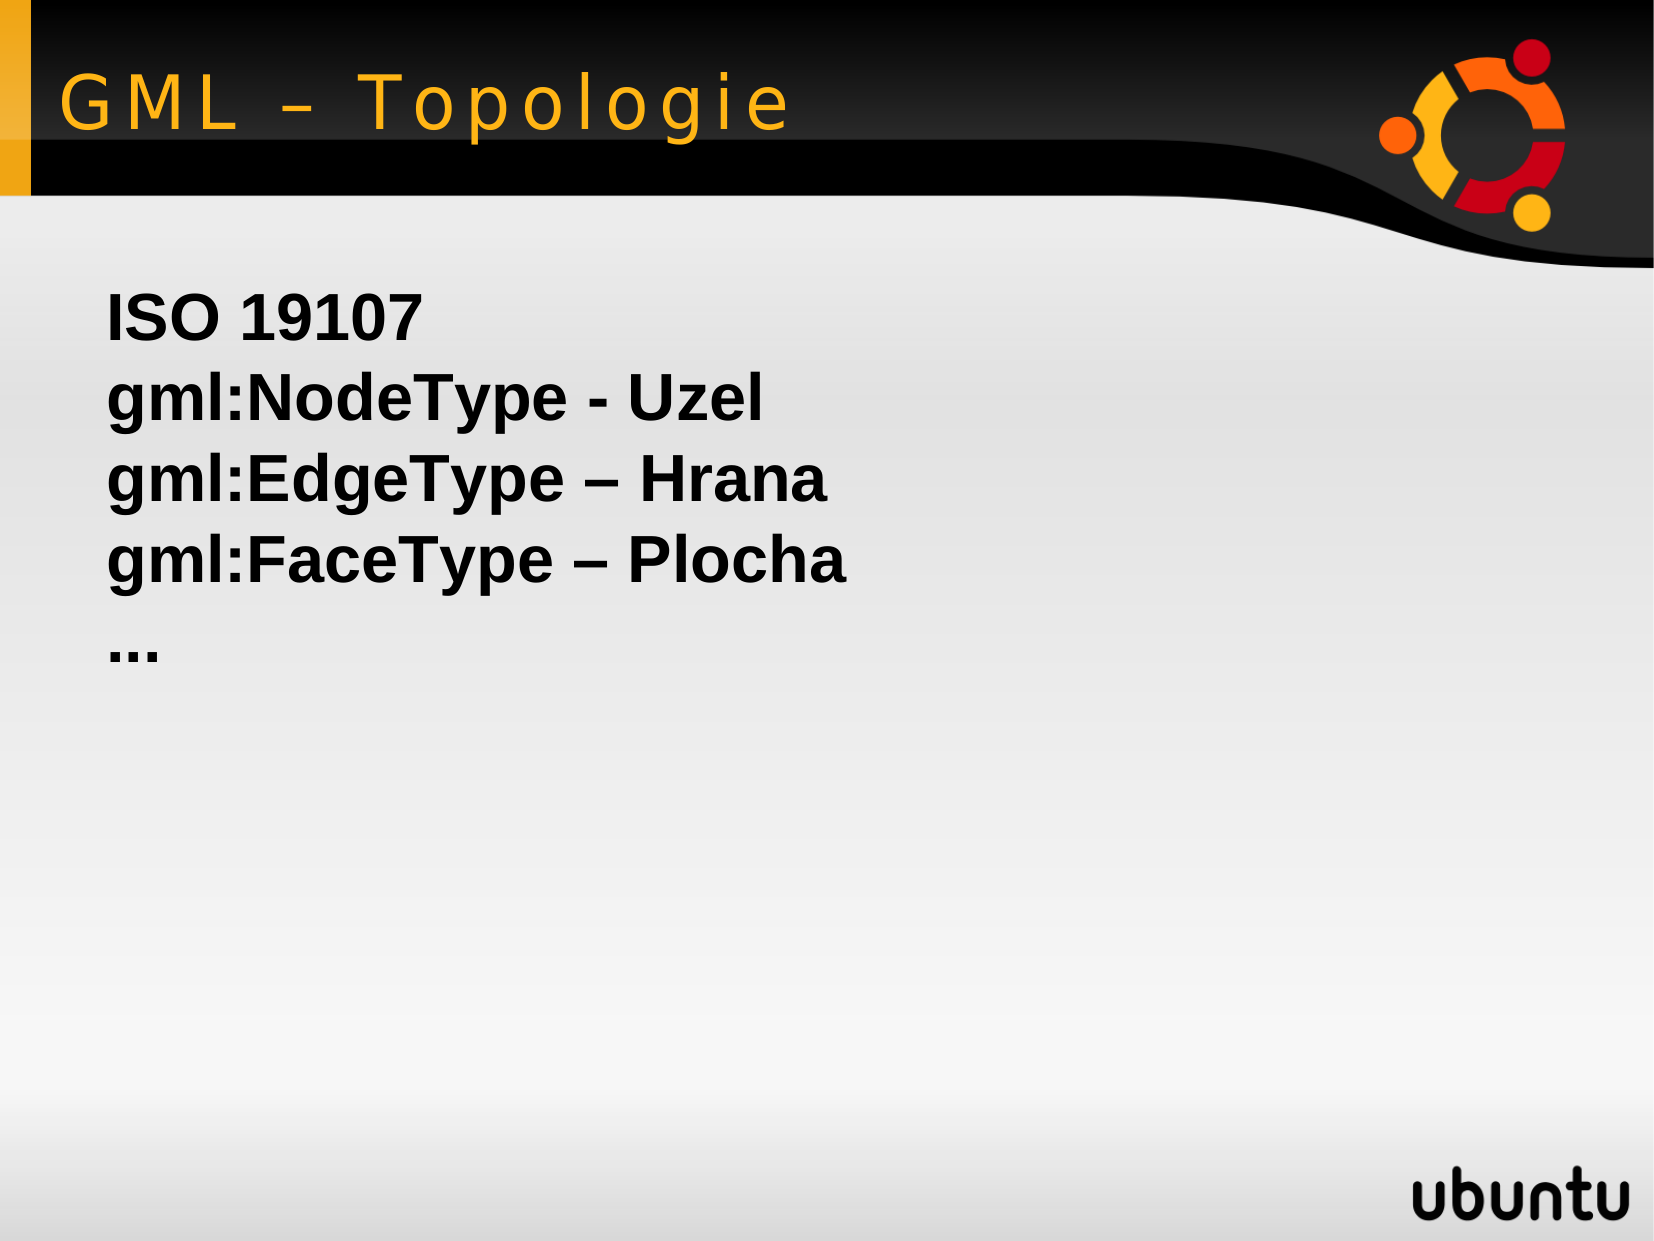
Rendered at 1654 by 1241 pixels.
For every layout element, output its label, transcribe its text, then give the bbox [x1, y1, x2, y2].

list ISO 19107 gml:NodeType - Uzel gml:EdgeType – Hrana gml:FaceType – Plocha ... [88, 279, 1577, 1099]
title GML – Topologie [59, 29, 1270, 178]
picture [0, 0, 1654, 1241]
